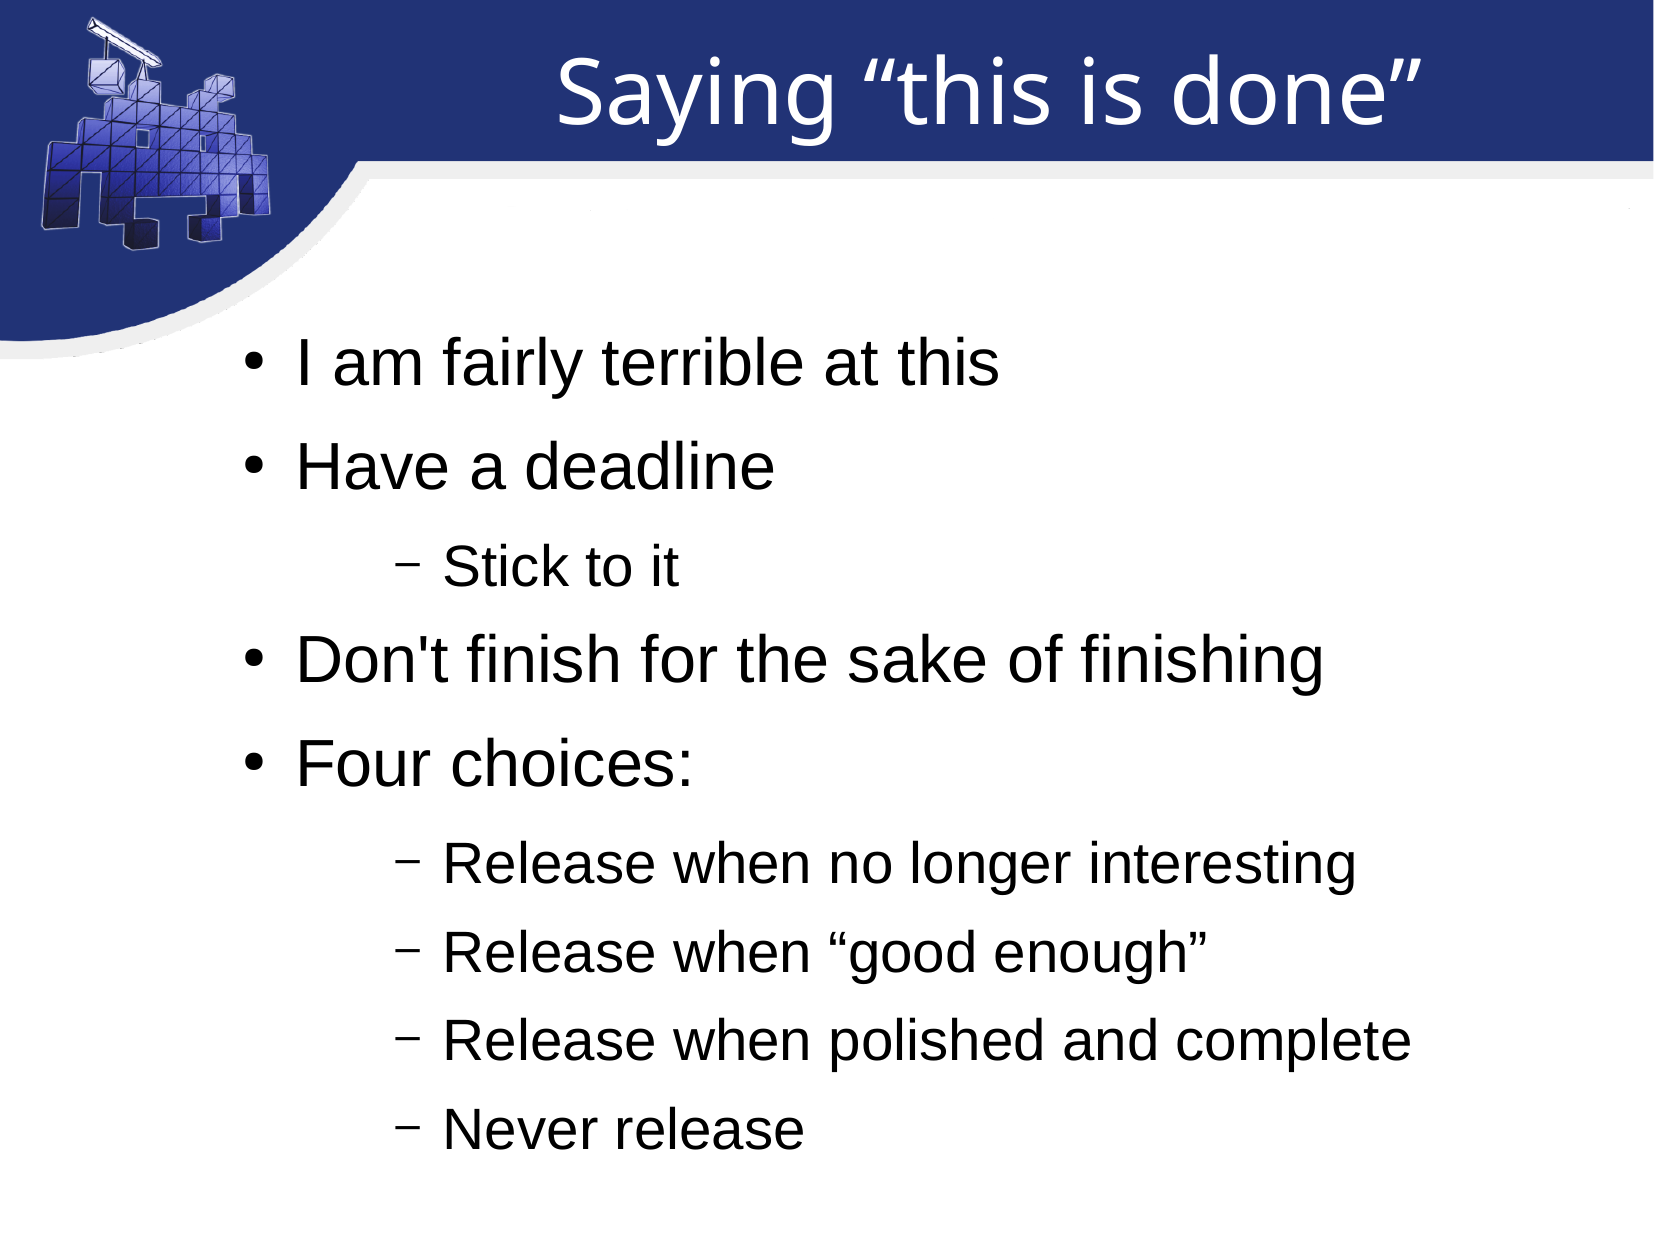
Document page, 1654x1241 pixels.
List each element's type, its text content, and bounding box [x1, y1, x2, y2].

picture [0, 0, 1654, 443]
title Saying “this is done” [354, 35, 1625, 142]
list I am fairly terrible at this Have a deadline Stick to it Don't finish for the sake of finishing Four choices: Release when no longer interesting Release when “good enough” Release when polished and complete Never release [206, 324, 1595, 1162]
